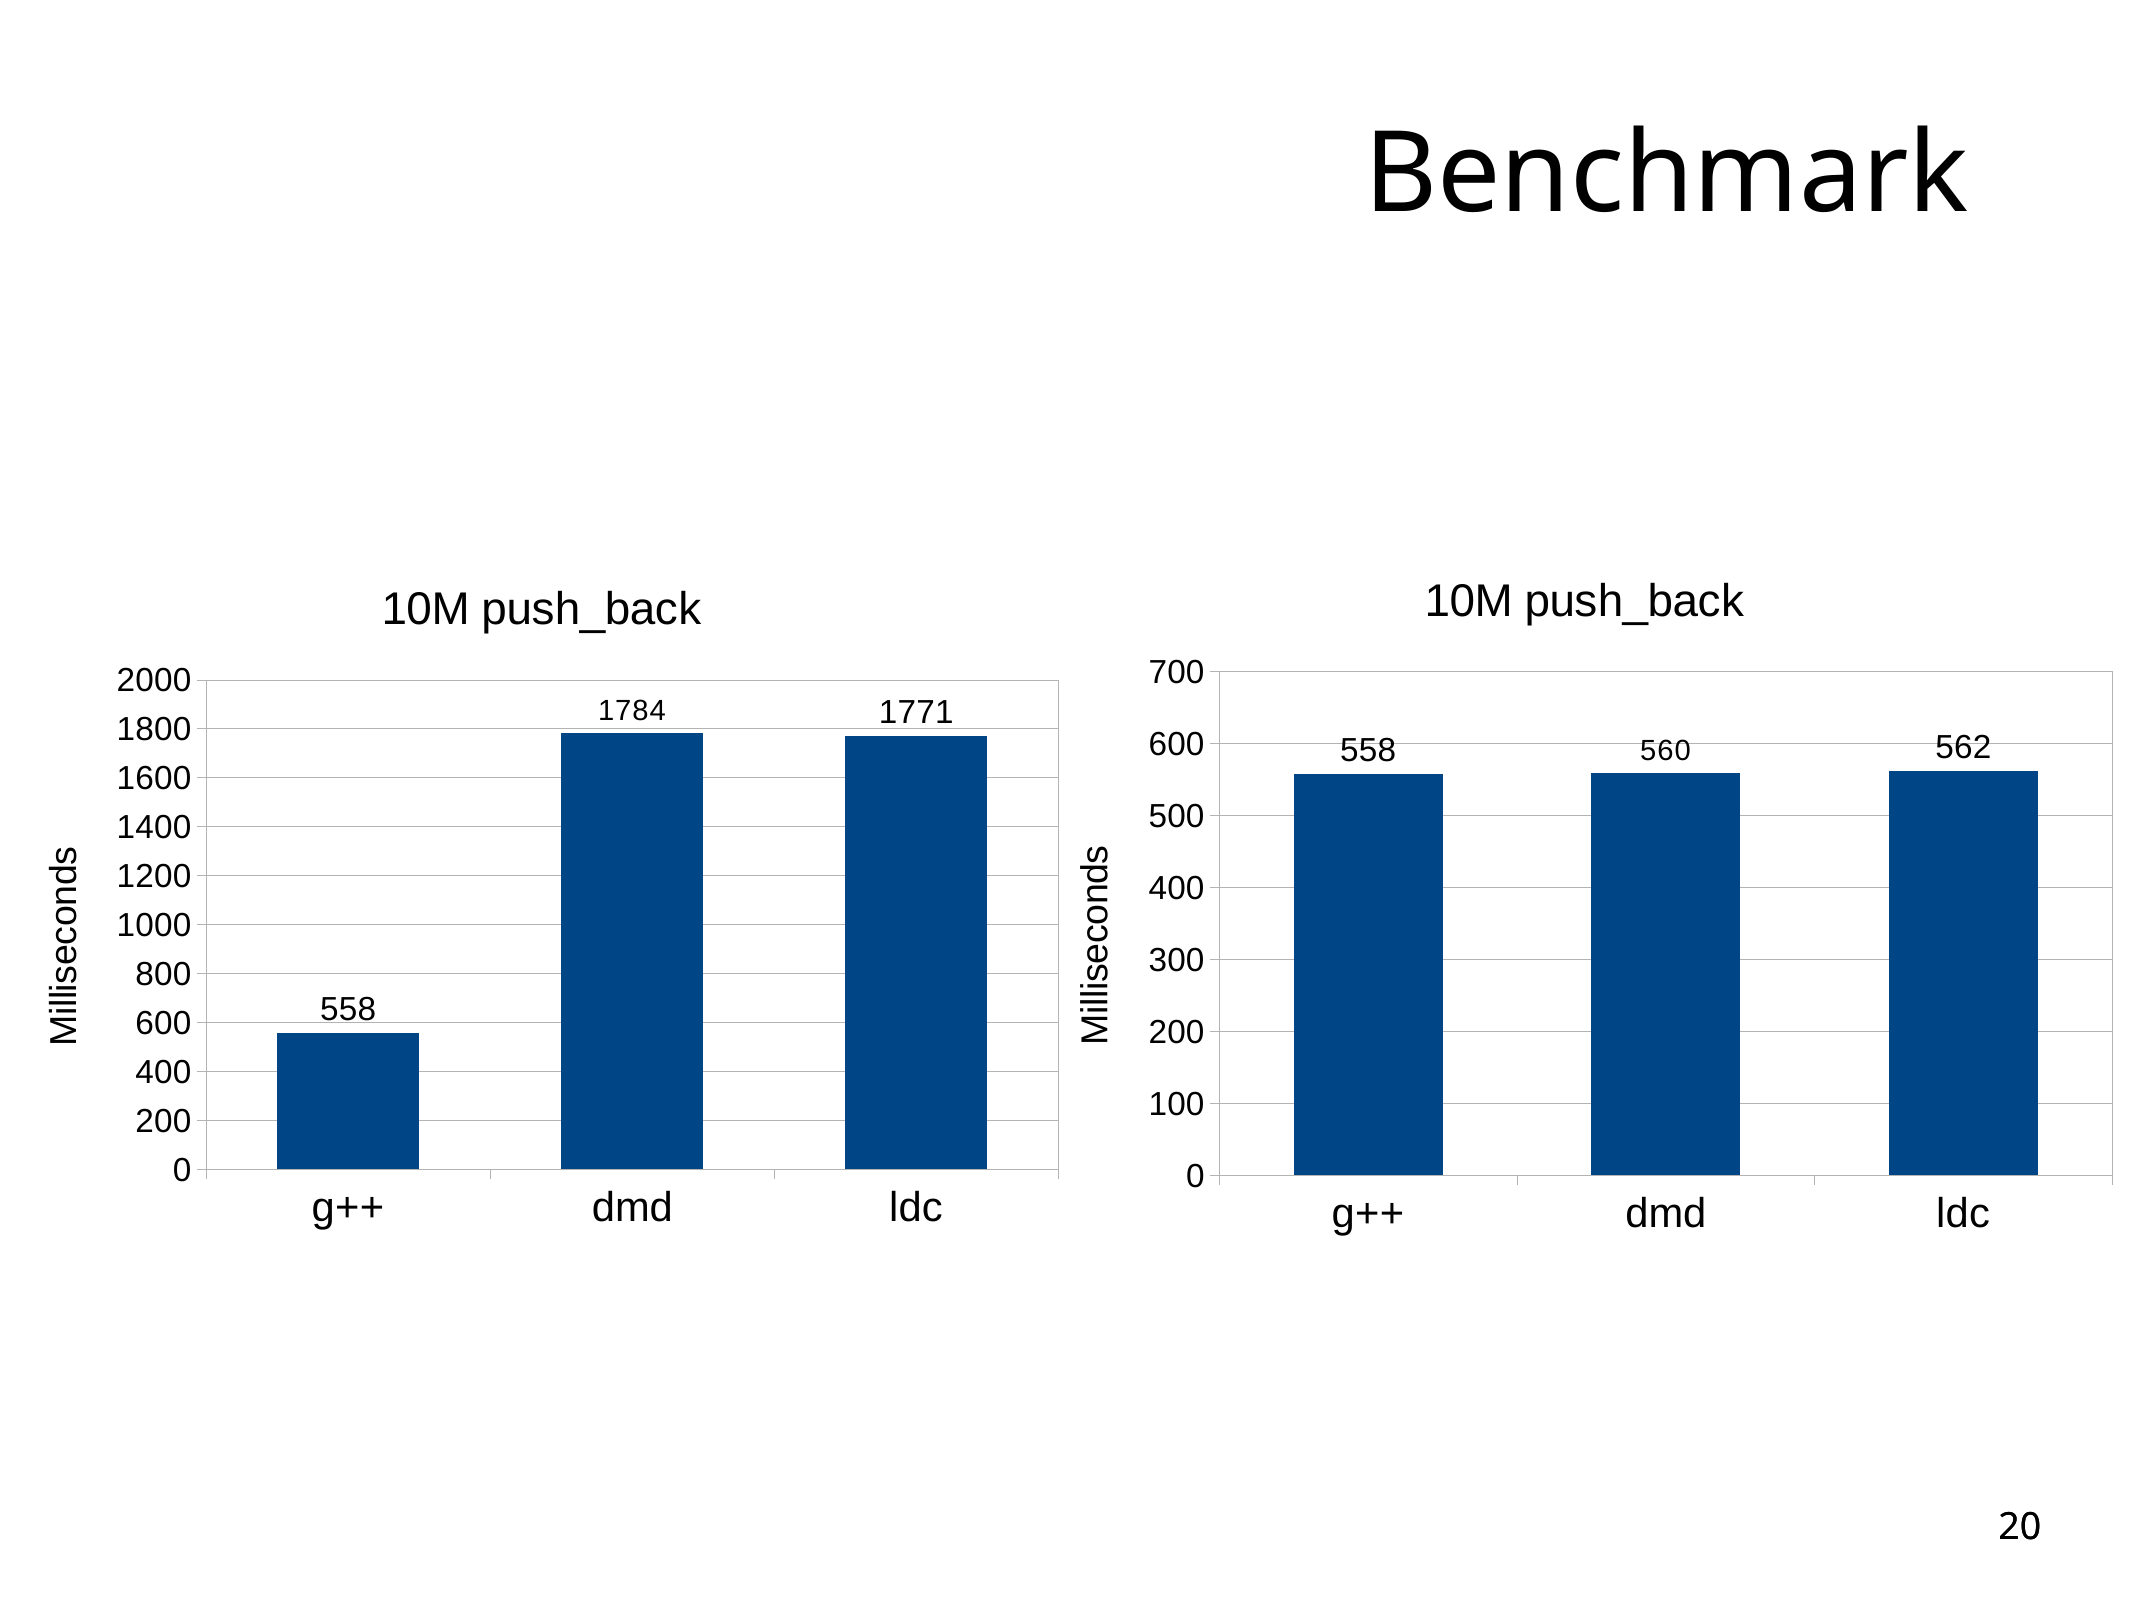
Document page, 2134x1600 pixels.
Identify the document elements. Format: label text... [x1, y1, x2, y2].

text_box <number> [1985, 1493, 2055, 1557]
chart [3, 540, 2134, 1252]
title Benchmark [156, 72, 1978, 261]
